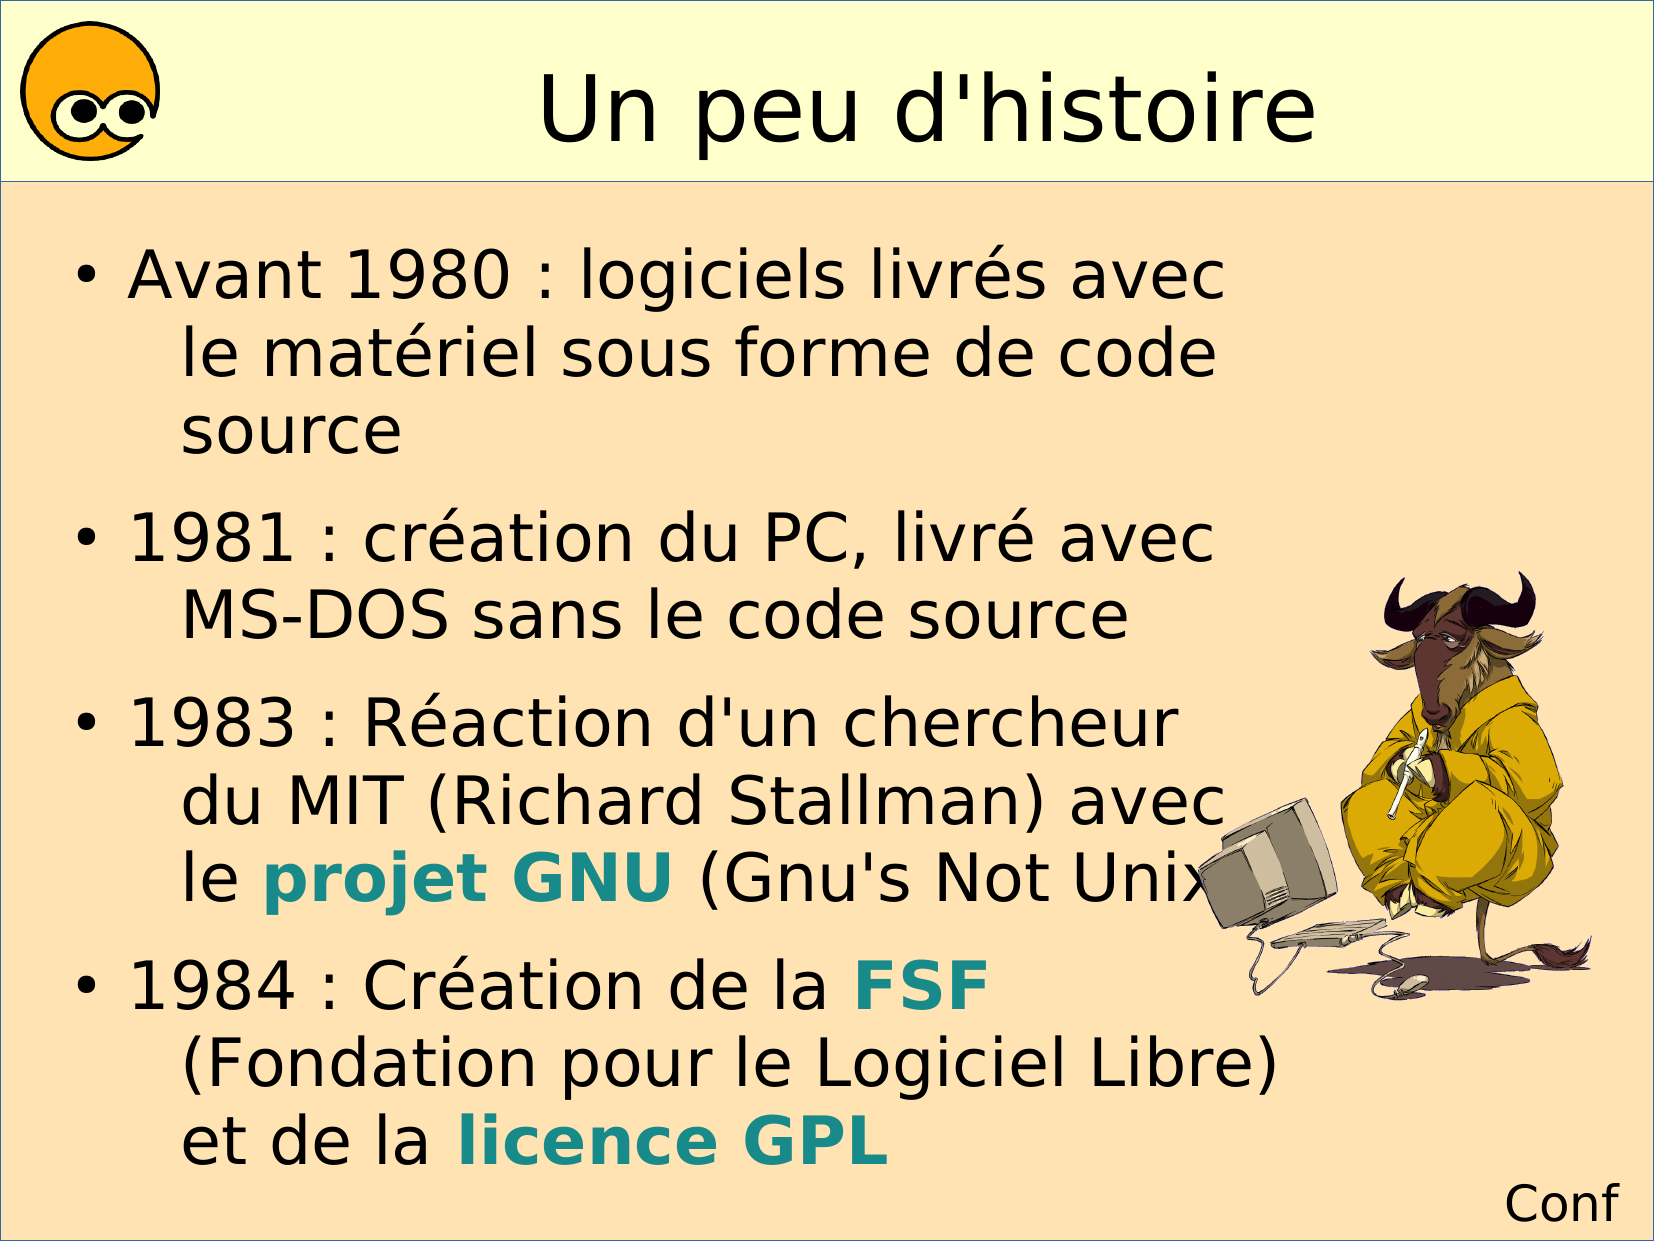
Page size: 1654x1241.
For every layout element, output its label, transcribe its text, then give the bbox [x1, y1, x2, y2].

picture [1154, 560, 1623, 1011]
title Un peu d'histoire [287, 49, 1571, 170]
list Avant 1980 : logiciels livrés avec le matériel sous forme de code source 1981 : création du PC, livré avec MS-DOS sans le code source 1983 : Réaction d'un chercheur du MIT (Richard Stallman) avec le projet GNU (Gnu's Not Unix) 1984 : Création de la FSF (Fondation pour le Logiciel Libre) et de la licence GPL [39, 236, 1284, 1181]
picture [20, 21, 160, 161]
text_box Conf [1489, 1167, 1654, 1241]
